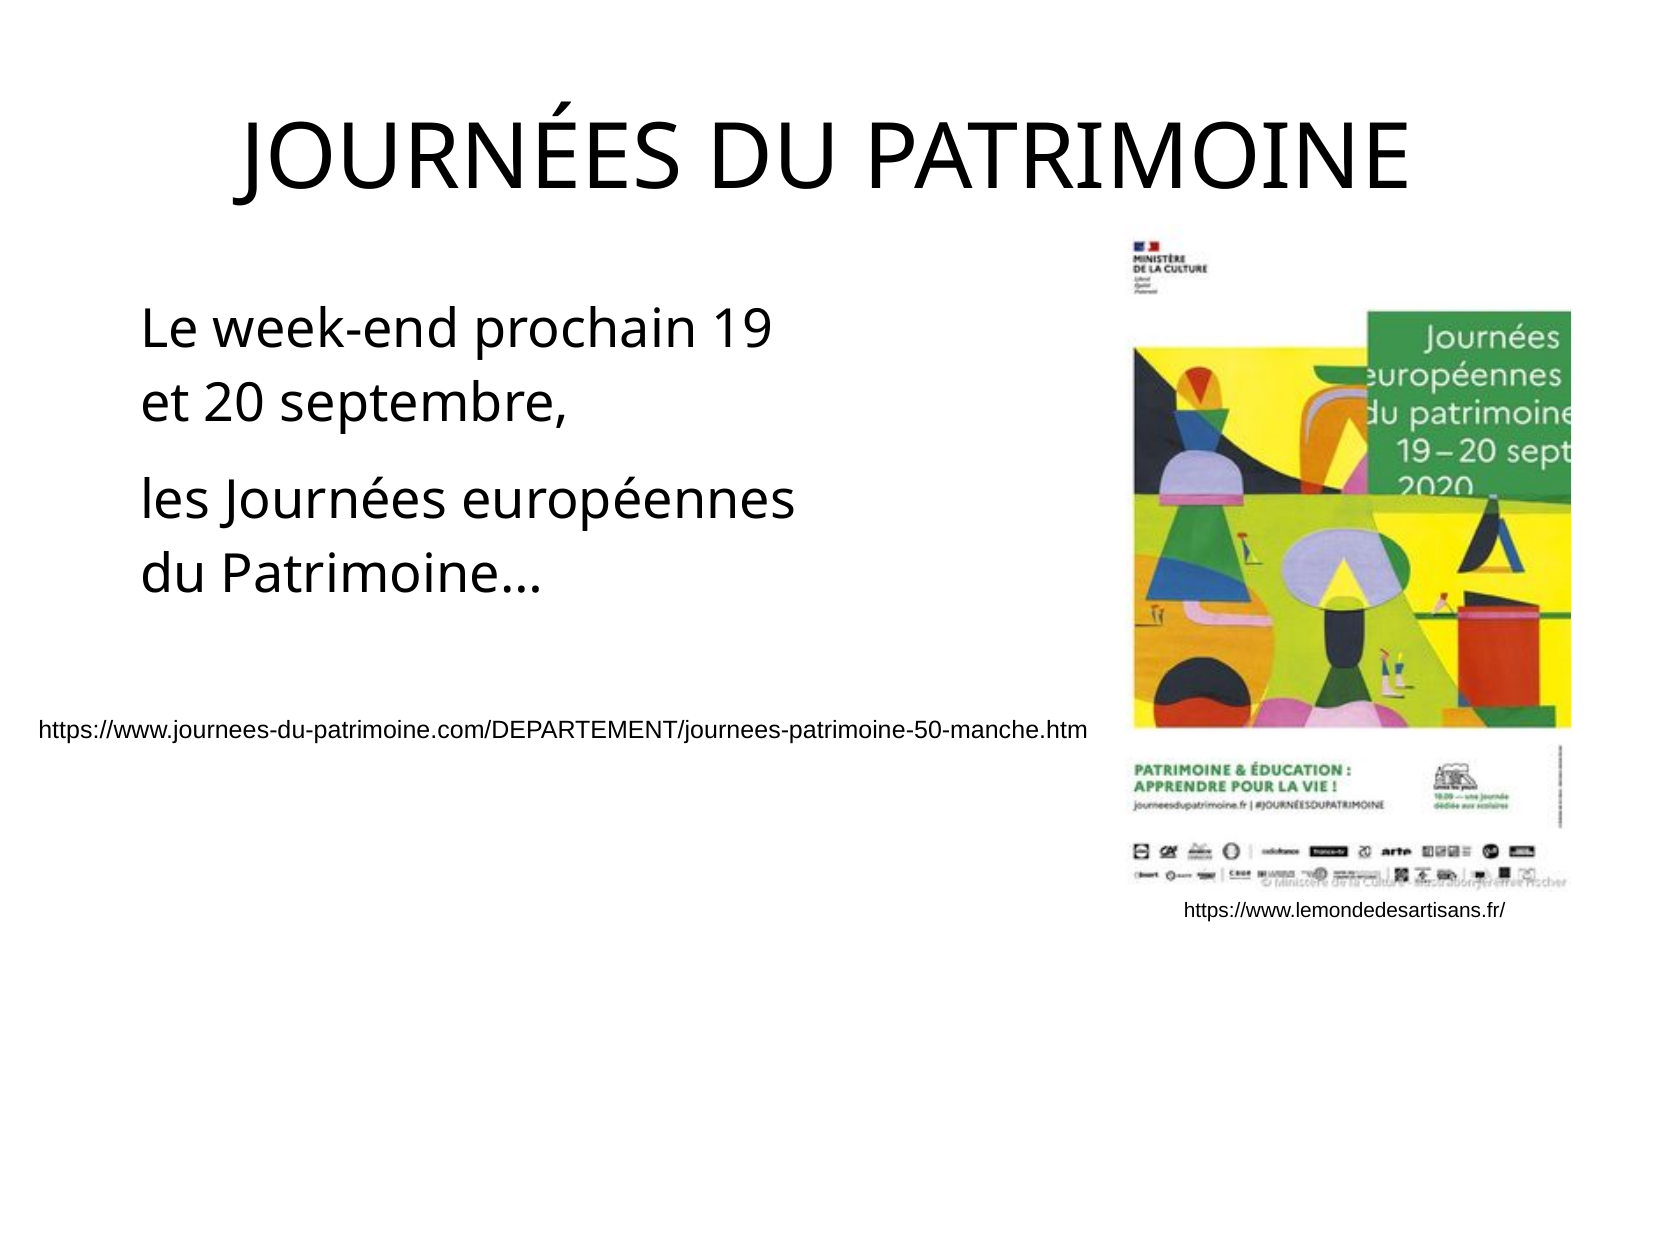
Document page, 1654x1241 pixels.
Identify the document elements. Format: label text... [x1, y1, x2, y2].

list Le week-end prochain 19 et 20 septembre, les Journées européennes du Patrimoine… [82, 290, 809, 634]
text_box https://www.lemondedesartisans.fr/ [1169, 891, 1524, 930]
text_box https://www.journees-du-patrimoine.com/DEPARTEMENT/journees-patrimoine-50-manche.htm [23, 708, 1276, 752]
picture [1098, 224, 1571, 892]
title JOURNÉES DU PATRIMOINE [82, 49, 1571, 257]
